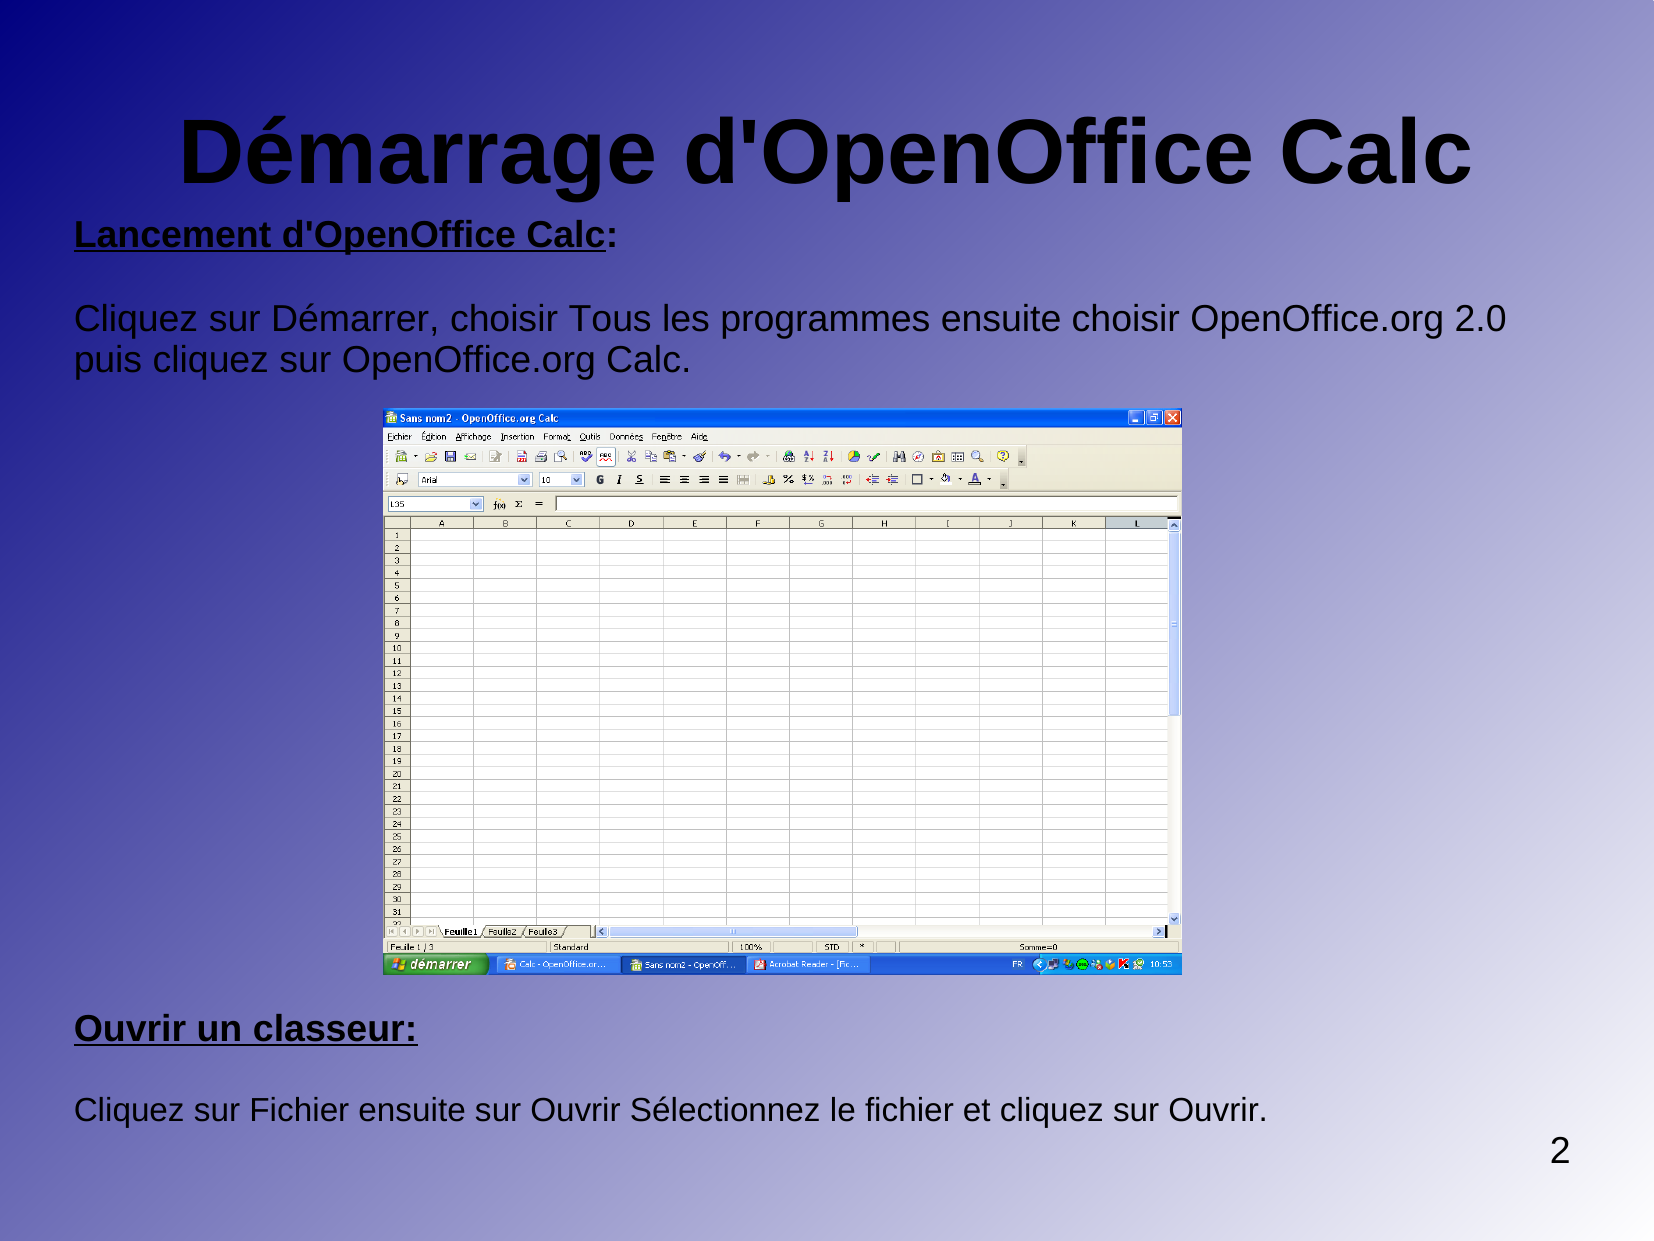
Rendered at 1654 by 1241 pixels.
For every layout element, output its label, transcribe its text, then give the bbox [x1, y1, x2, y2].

title Démarrage d'OpenOffice Calc [82, 49, 1571, 257]
picture [383, 408, 1182, 975]
text_box Lancement d'OpenOffice Calc: Cliquez sur Démarrer, choisir Tous les programmes ensuite choisir OpenOffice.org 2.0 puis cliquez sur OpenOffice.org Calc. Ouvrir un classeur: Cliquez sur Fichier ensuite sur Ouvrir Sélectionnez le fichier et cliquez sur Ouvrir. [59, 206, 1566, 1145]
